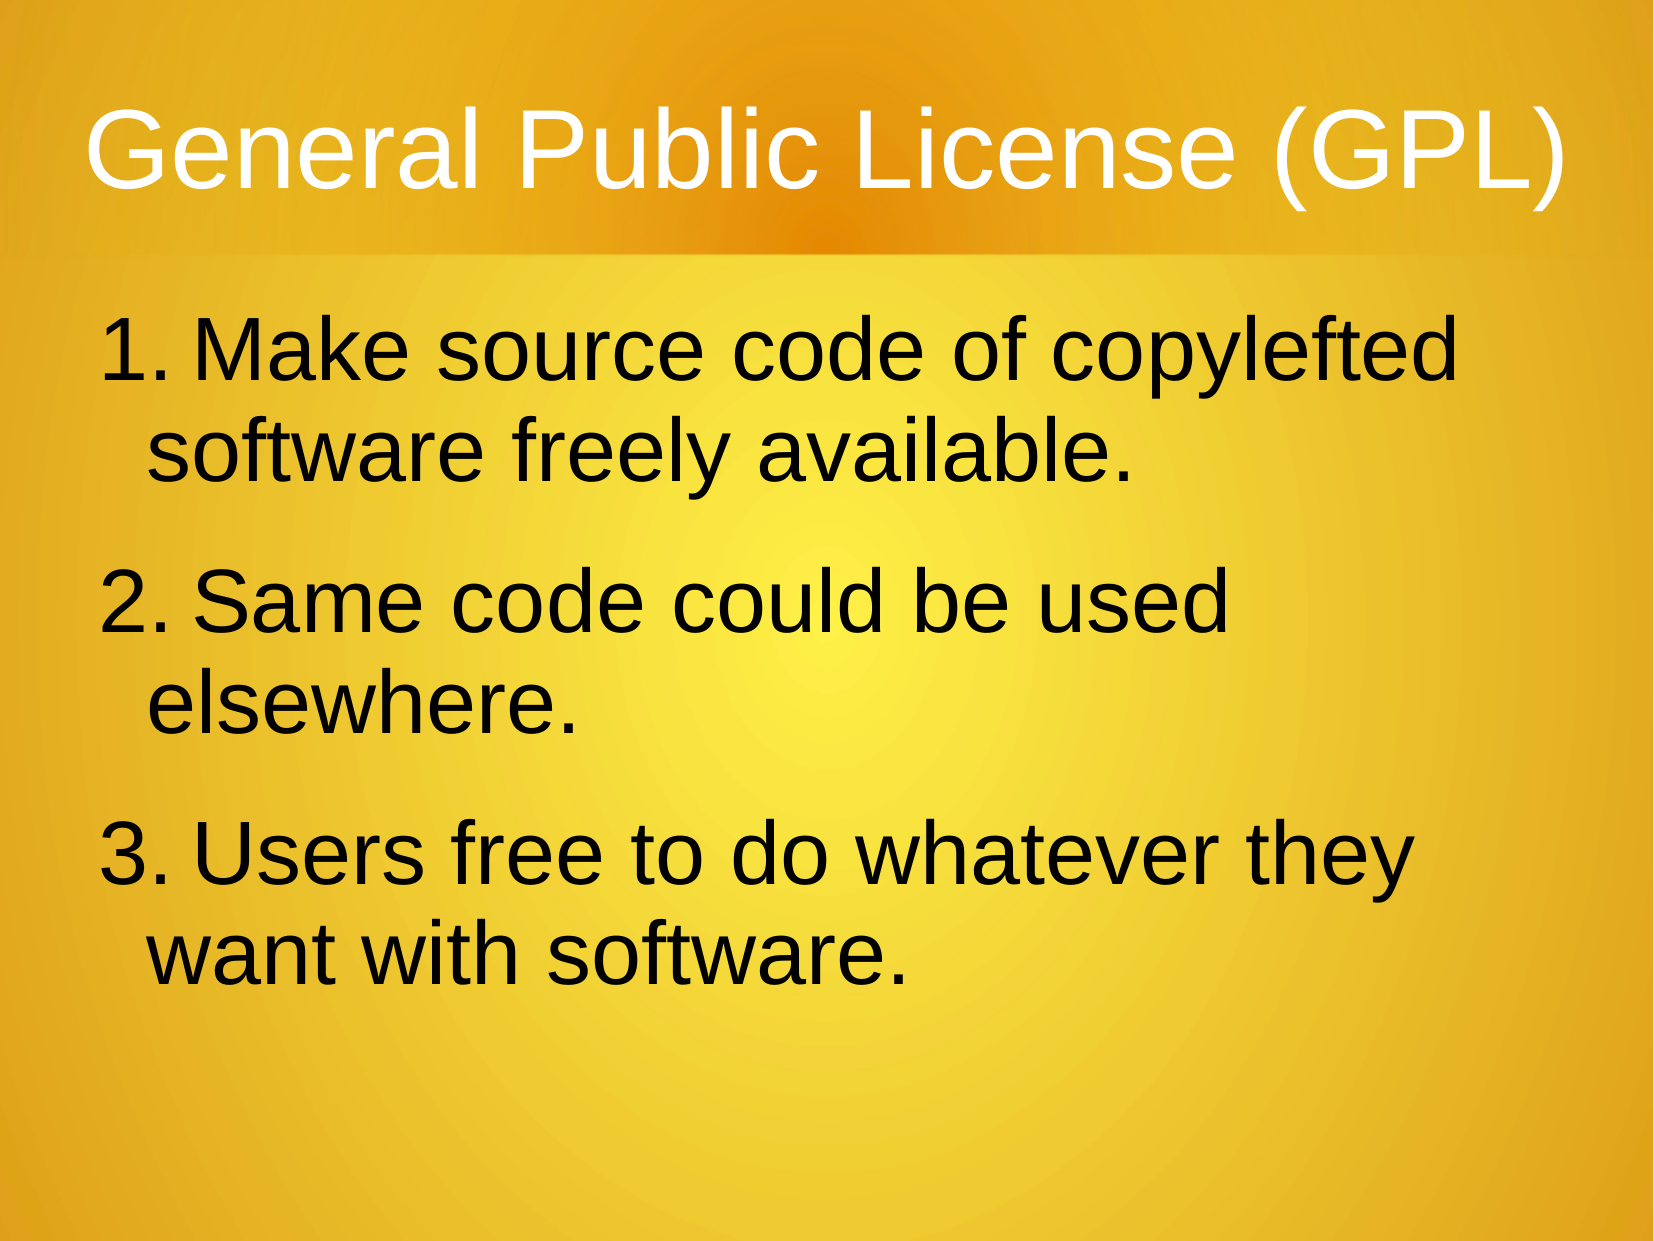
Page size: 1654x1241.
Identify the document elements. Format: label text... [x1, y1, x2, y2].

title General Public License (GPL) [82, 47, 1571, 252]
picture [0, 0, 1654, 1241]
list Make source code of copylefted software freely available. Same code could be used elsewhere. Users free to do whatever they want with software. [82, 299, 1571, 1019]
